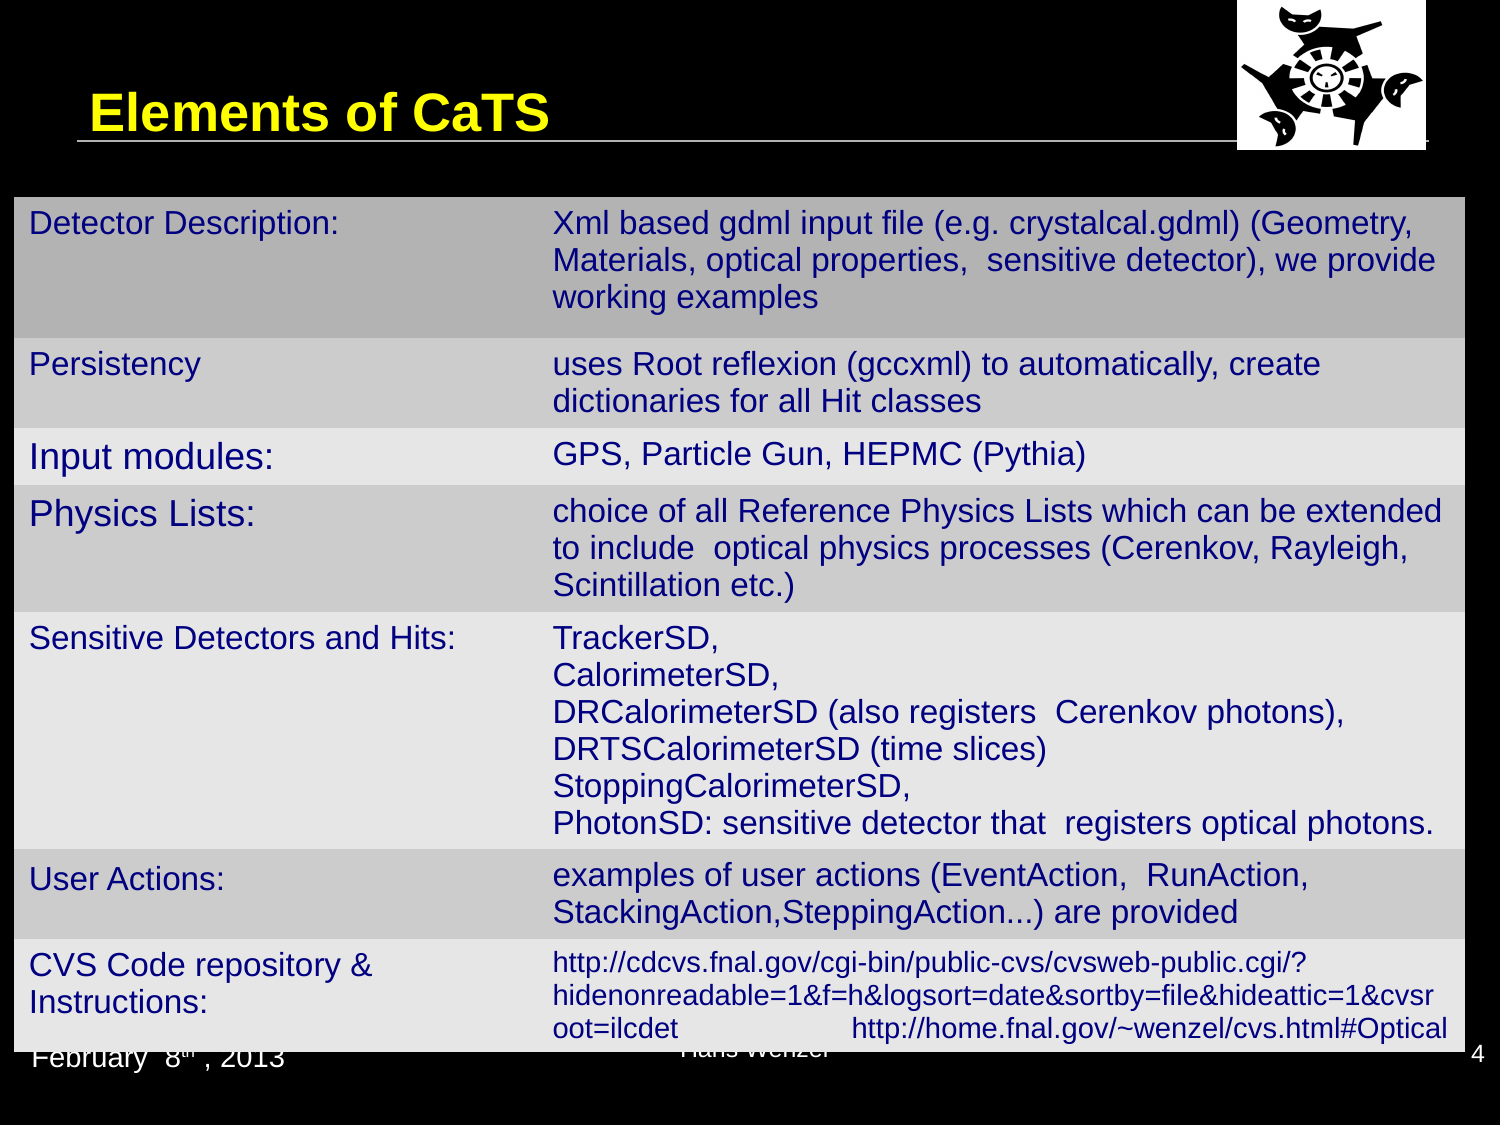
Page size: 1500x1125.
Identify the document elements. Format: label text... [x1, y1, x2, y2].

table_cell User Actions: [14, 849, 538, 939]
table_cell examples of user actions (EventAction, RunAction, StackingAction,SteppingAction...) are provided [538, 849, 1465, 939]
table_cell CVS Code repository & Instructions: [14, 939, 538, 1052]
table_cell Input modules: [14, 428, 538, 485]
text_box Elements of CaTS [75, 75, 567, 151]
table_header Detector Description: [14, 197, 538, 338]
table_cell GPS, Particle Gun, HEPMC (Pythia) [538, 428, 1465, 485]
picture [1237, 0, 1426, 150]
table_cell Physics Lists: [14, 485, 538, 612]
table_header Xml based gdml input file (e.g. crystalcal.gdml) (Geometry, Materials, optical properties, sensitive detector), we provide working examples [538, 197, 1465, 338]
table_cell Persistency [14, 338, 538, 428]
table_cell uses Root reflexion (gccxml) to automatically, create dictionaries for all Hit classes [538, 338, 1465, 428]
table_cell http://cdcvs.fnal.gov/cgi-bin/public-cvs/cvsweb-public.cgi/?hidenonreadable=1&f=h&logsort=date&sortby=file&hideattic=1&cvsroot=ilcdet http://home.fnal.gov/~wenzel/cvs.html#Optical [538, 939, 1465, 1052]
table_cell TrackerSD, CalorimeterSD, DRCalorimeterSD (also registers Cerenkov photons), DRTSCalorimeterSD (time slices) StoppingCalorimeterSD, PhotonSD: sensitive detector that registers optical photons. [538, 612, 1465, 849]
table_cell choice of all Reference Physics Lists which can be extended to include optical physics processes (Cerenkov, Rayleigh, Scintillation etc.) [538, 485, 1465, 612]
table_cell Sensitive Detectors and Hits: [14, 612, 538, 849]
